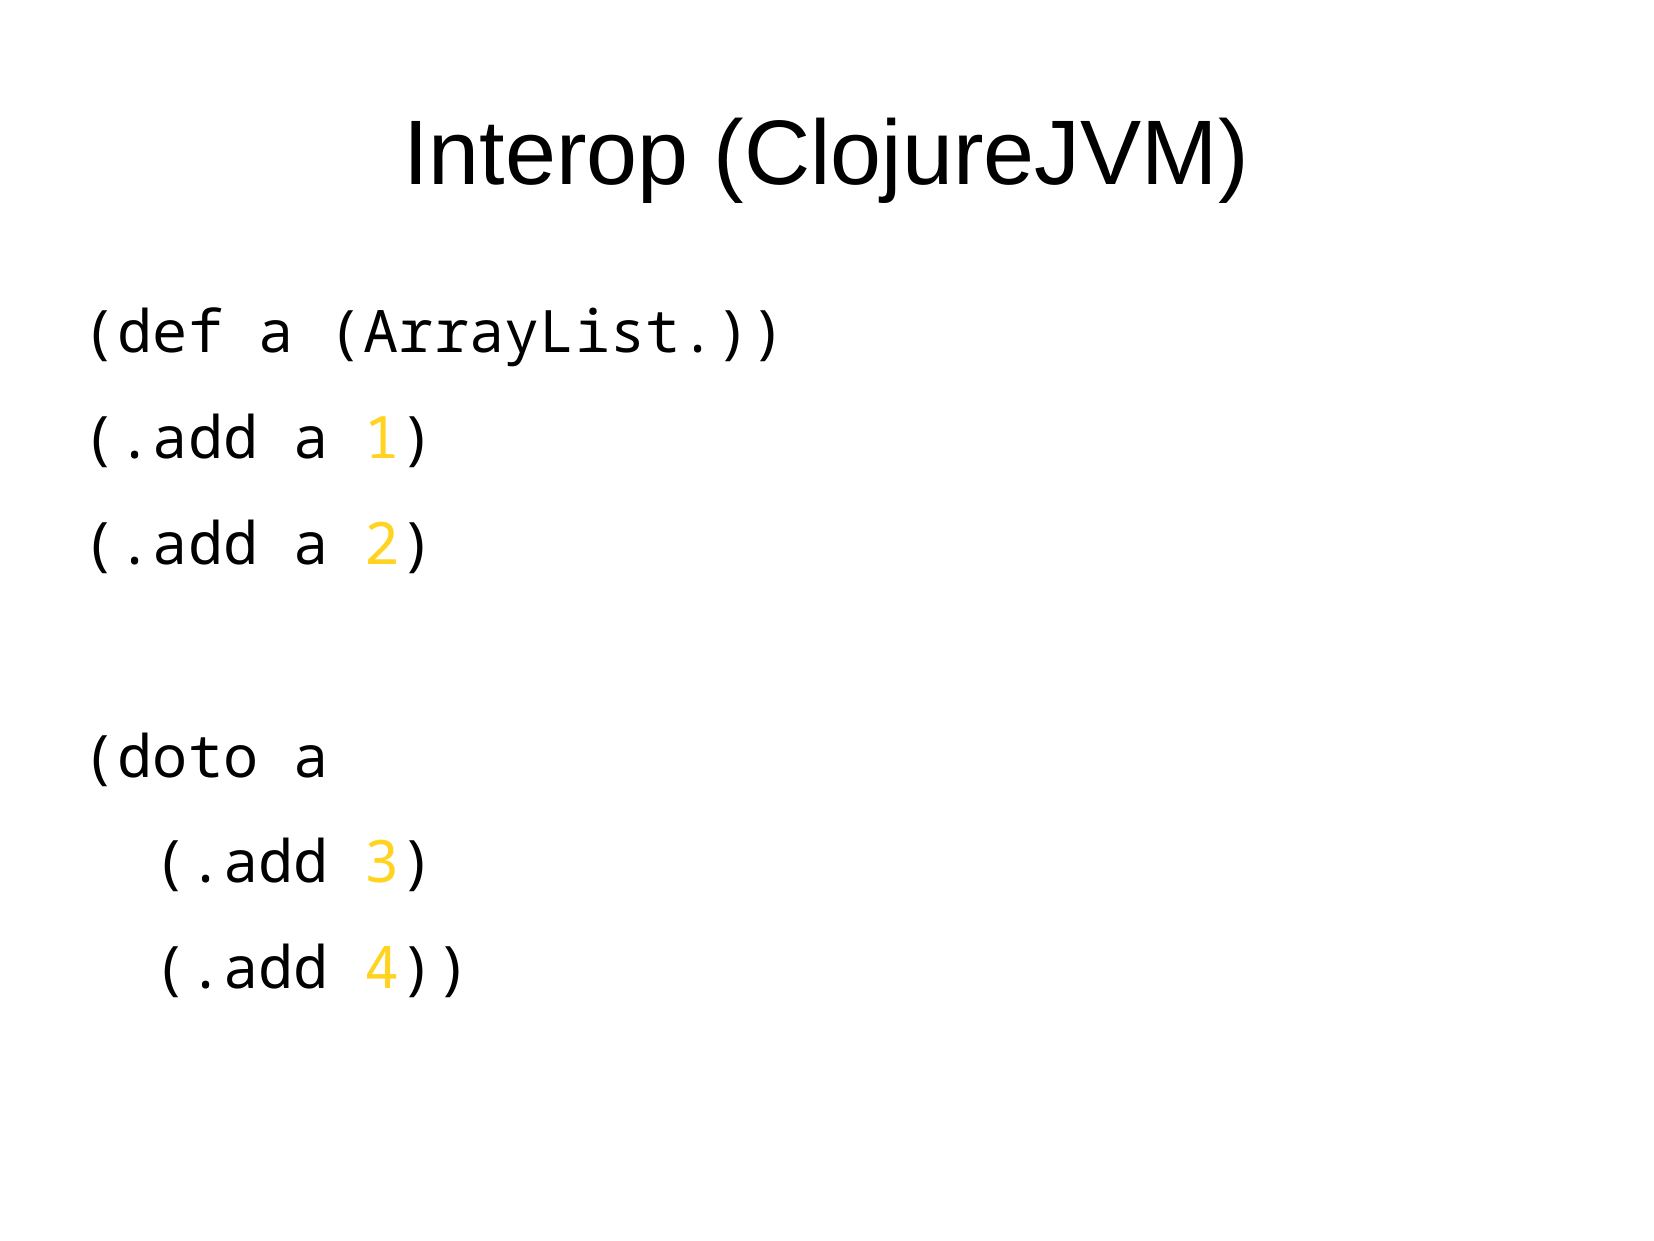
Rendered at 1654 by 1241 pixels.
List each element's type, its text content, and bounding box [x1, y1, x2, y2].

list (def a (ArrayList.)) (.add a 1) (.add a 2) (doto a (.add 3) (.add 4)) [82, 290, 1571, 1010]
title Interop (ClojureJVM) [82, 49, 1571, 257]
